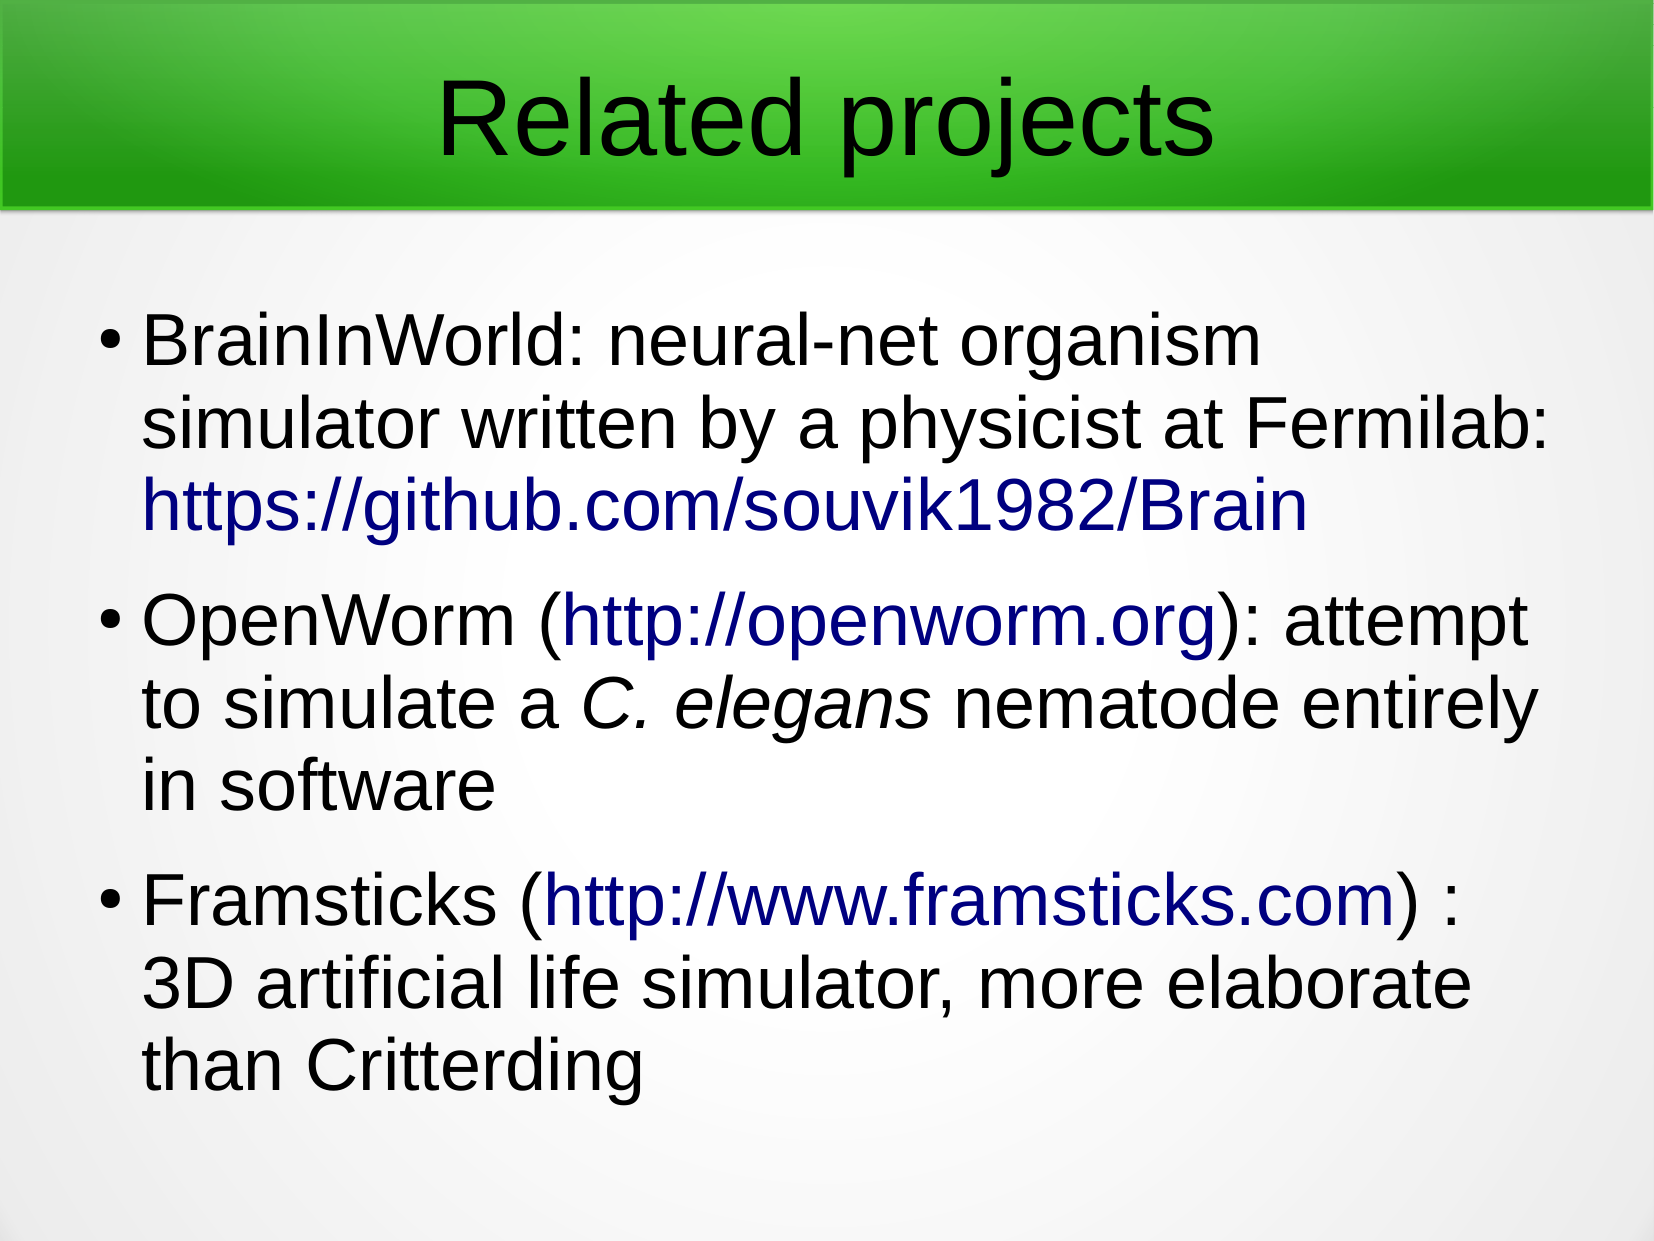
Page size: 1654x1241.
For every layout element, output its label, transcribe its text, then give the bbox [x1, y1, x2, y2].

list BrainInWorld: neural-net organism simulator written by a physicist at Fermilab: https://github.com/souvik1982/Brain OpenWorm (http://openworm.org): attempt to simulate a C. elegans nematode entirely in software Framsticks (http://www.framsticks.com) : 3D artificial life simulator, more elaborate than Critterding [82, 299, 1571, 1171]
title Related projects [82, 47, 1571, 189]
